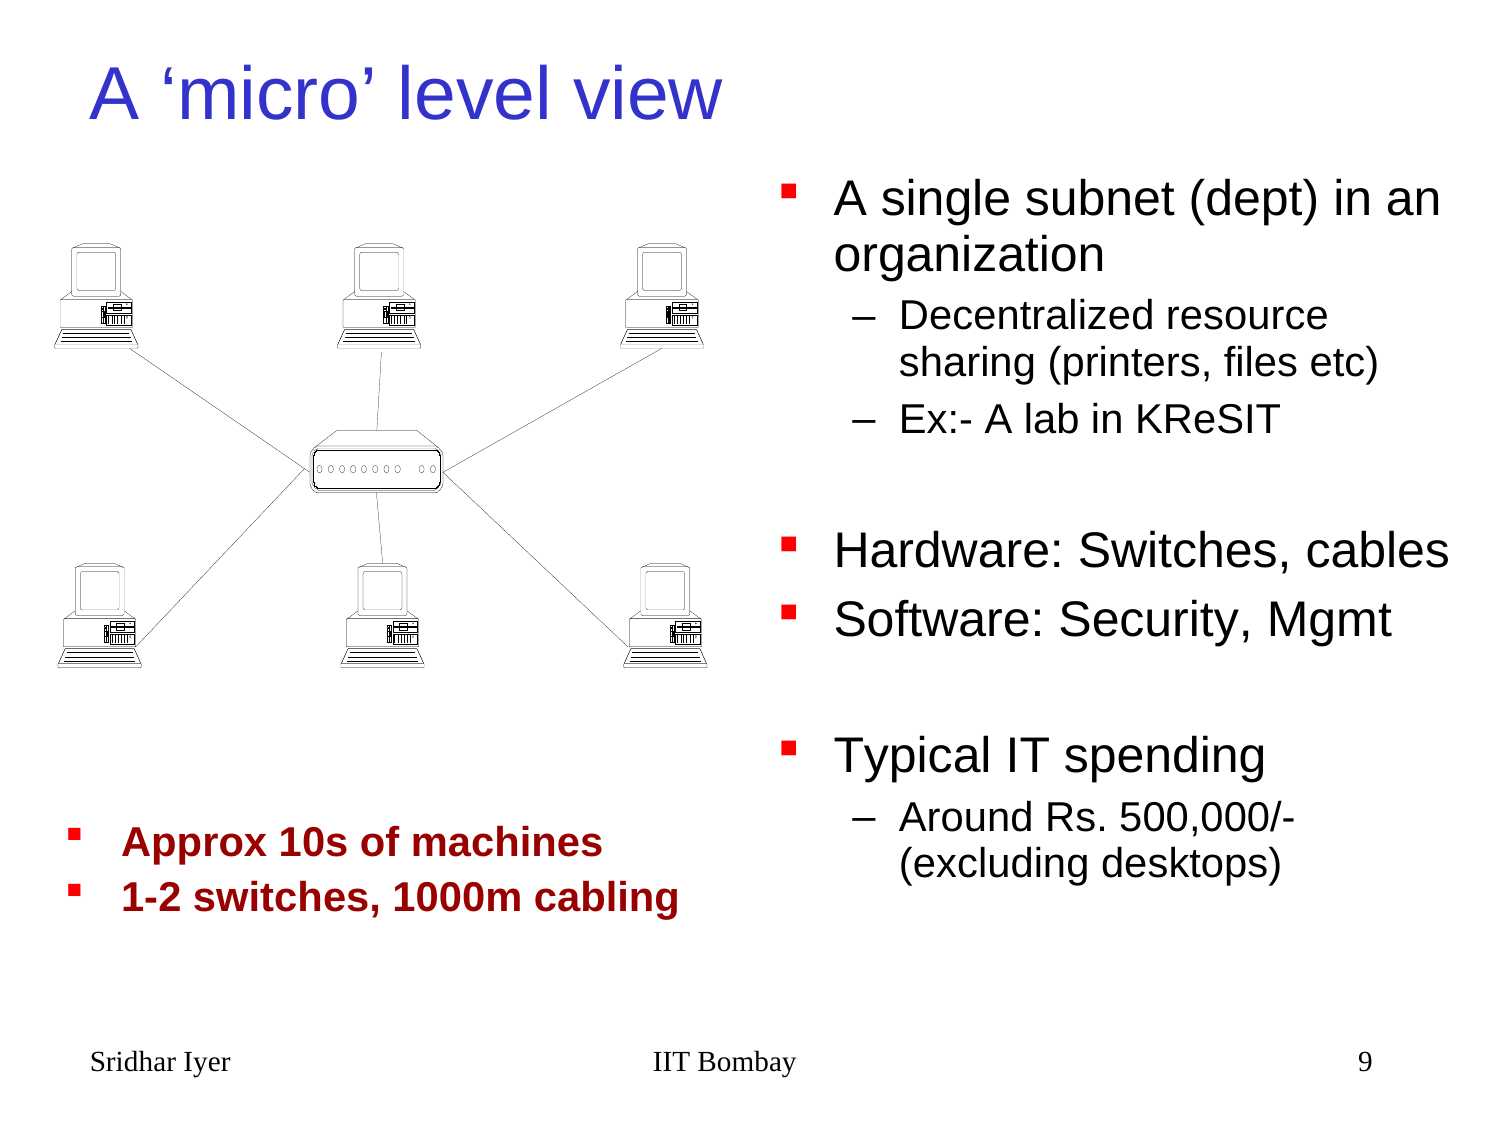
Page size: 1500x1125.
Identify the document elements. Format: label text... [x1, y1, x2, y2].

list A single subnet (dept) in an organization Decentralized resource sharing (printers, files etc) Ex:- A lab in KReSIT Hardware: Switches, cables Software: Security, Mgmt Typical IT spending Around Rs. 500,000/- (excluding desktops) [762, 162, 1475, 1013]
text_box Approx 10s of machines 1-2 switches, 1000m cabling [49, 812, 763, 976]
title A ‘micro’ level view [75, 0, 1351, 188]
chart [24, 237, 738, 738]
